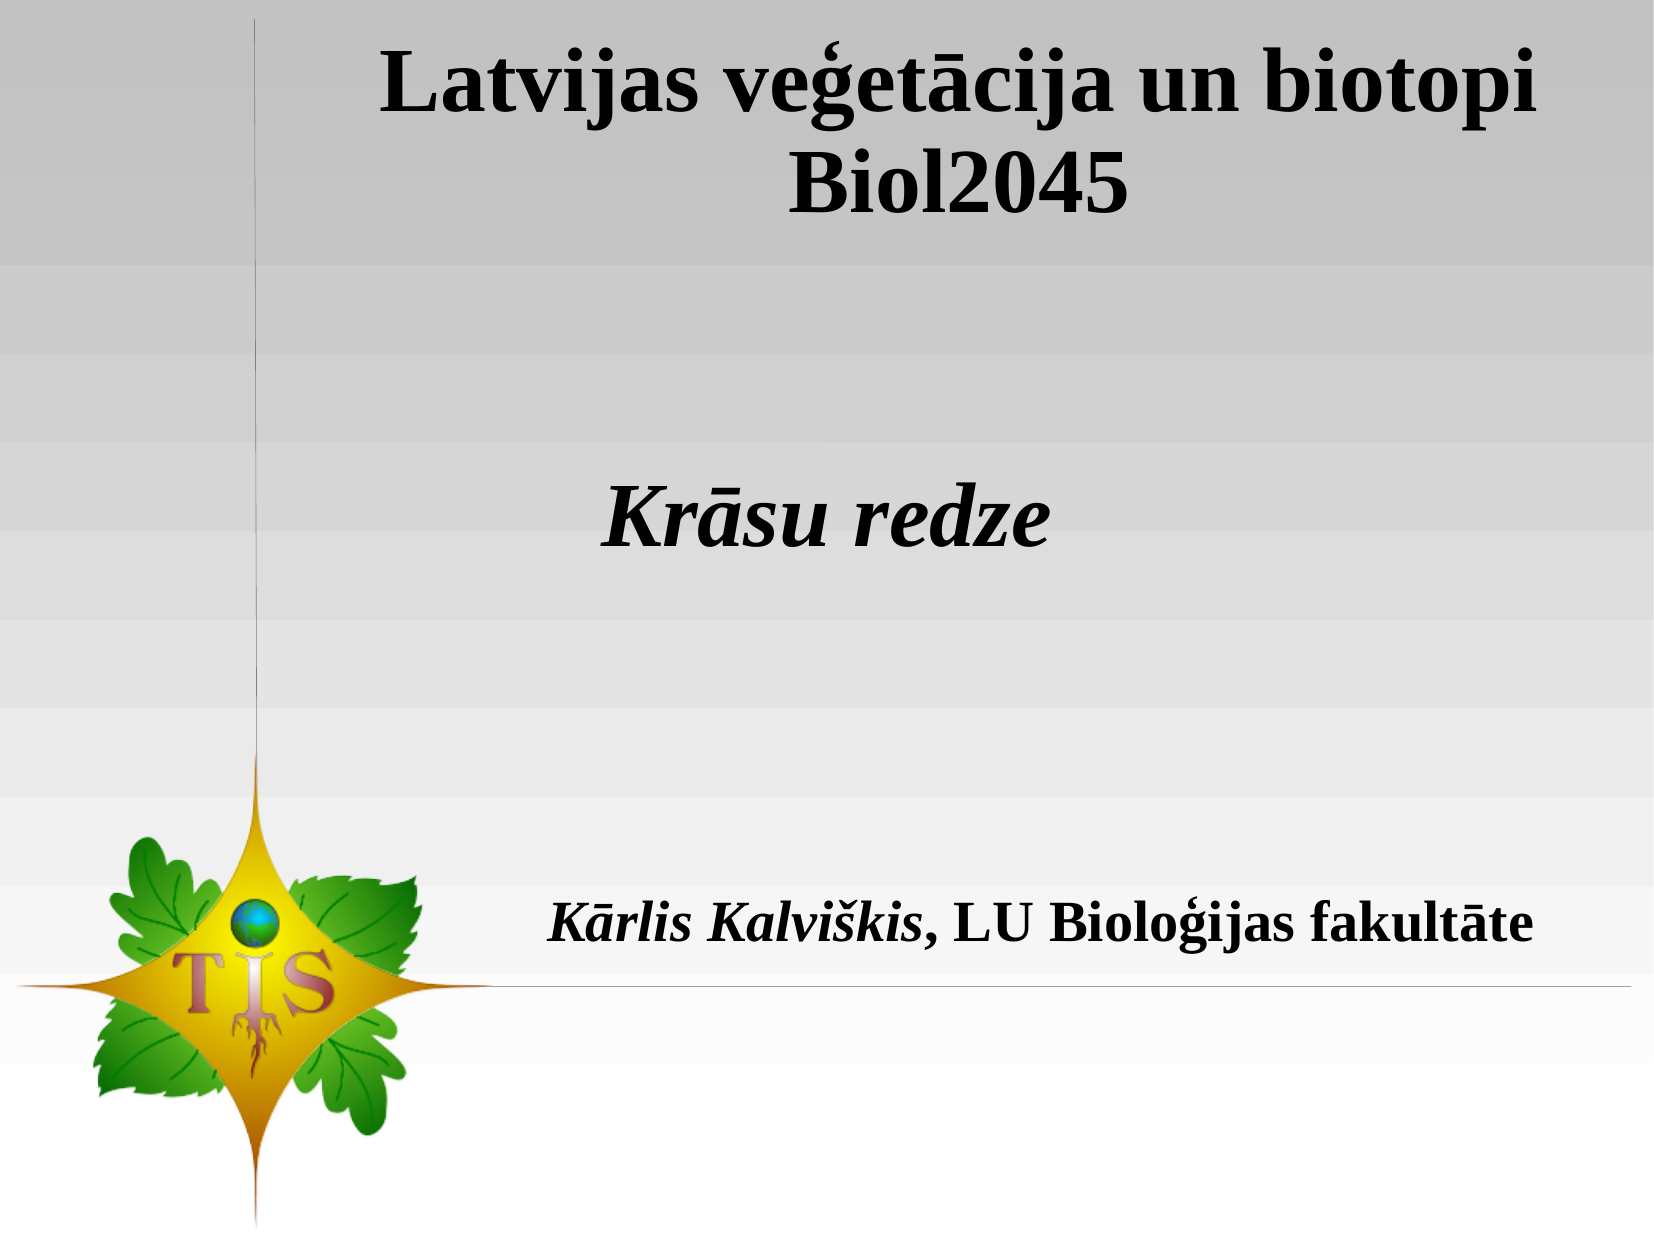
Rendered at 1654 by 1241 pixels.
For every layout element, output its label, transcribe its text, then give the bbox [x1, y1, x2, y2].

picture [0, 0, 1654, 1241]
title Krāsu redze [108, 305, 1546, 726]
